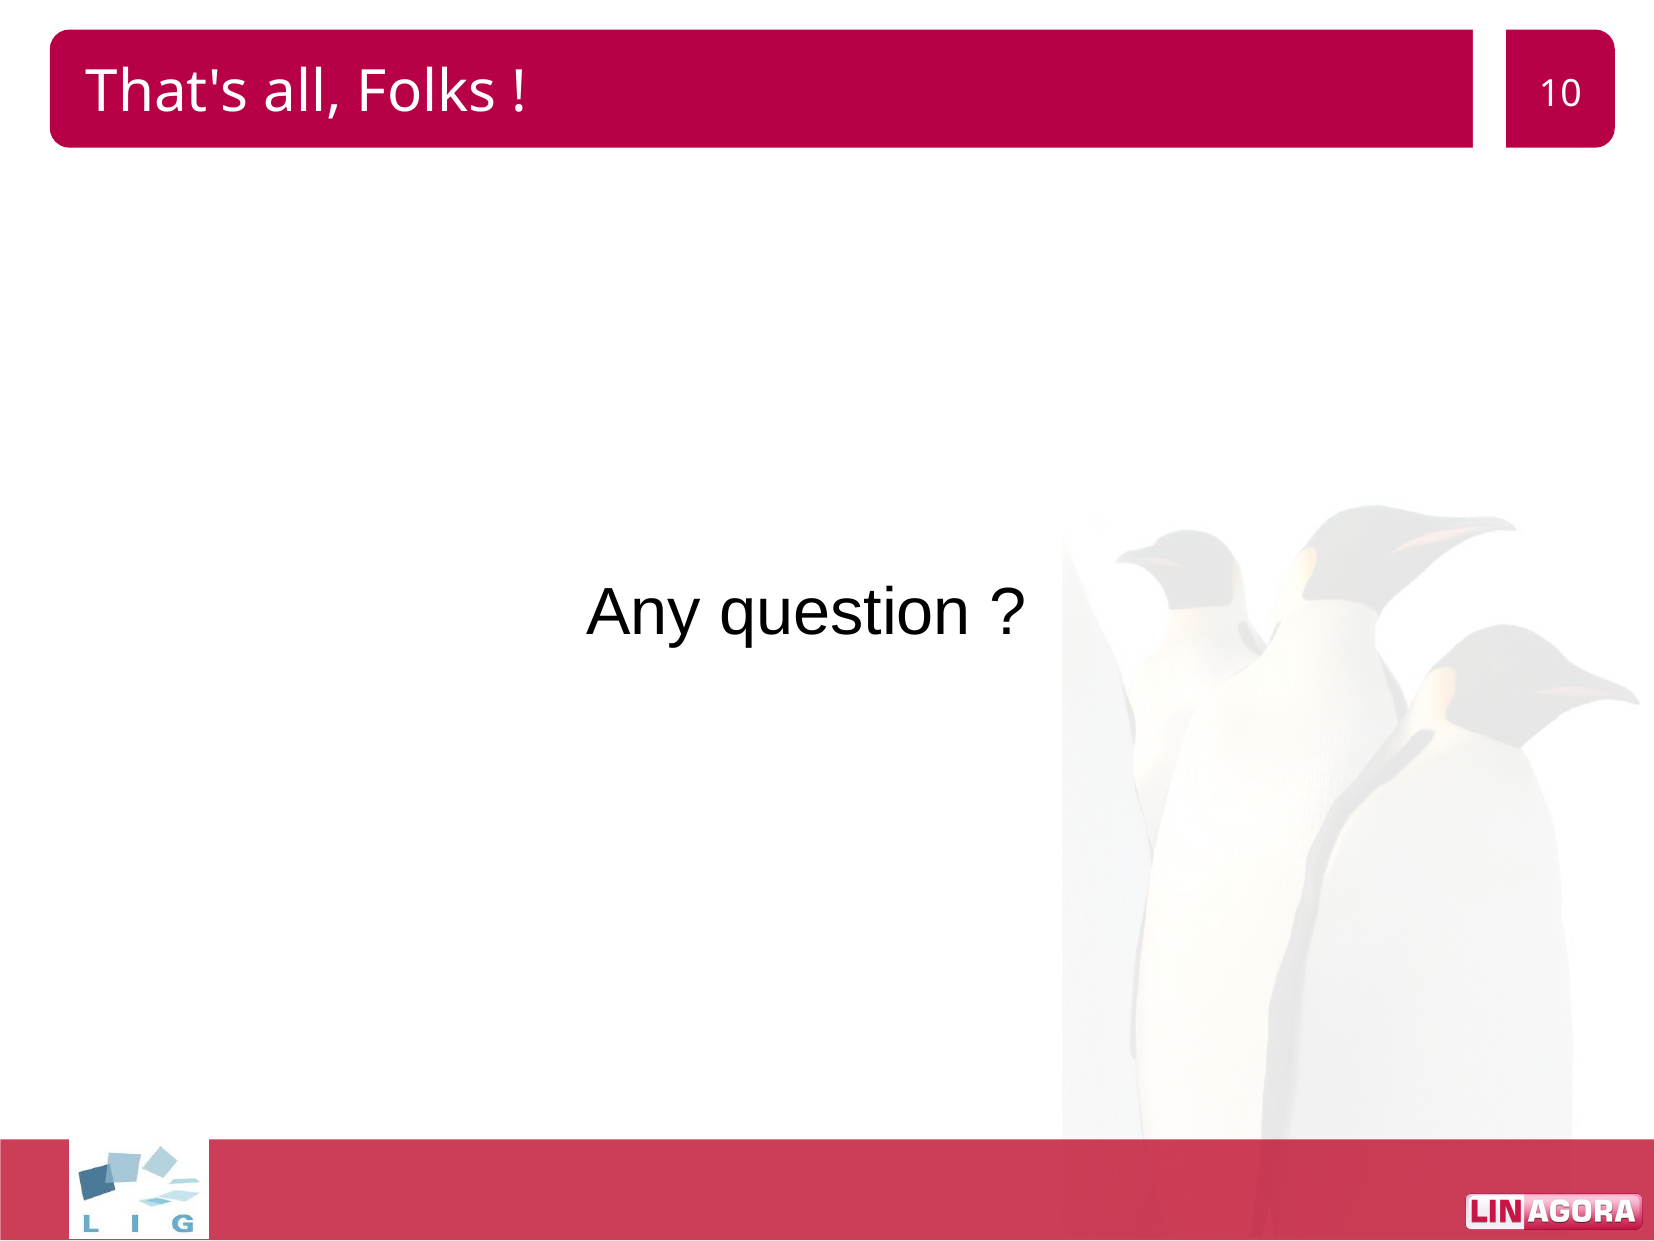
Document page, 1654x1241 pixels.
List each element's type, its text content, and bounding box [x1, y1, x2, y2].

text_box Any question ? [571, 566, 1044, 656]
picture [1465, 1193, 1643, 1230]
title That's all, Folks ! [85, 29, 1444, 148]
picture [69, 1139, 209, 1239]
